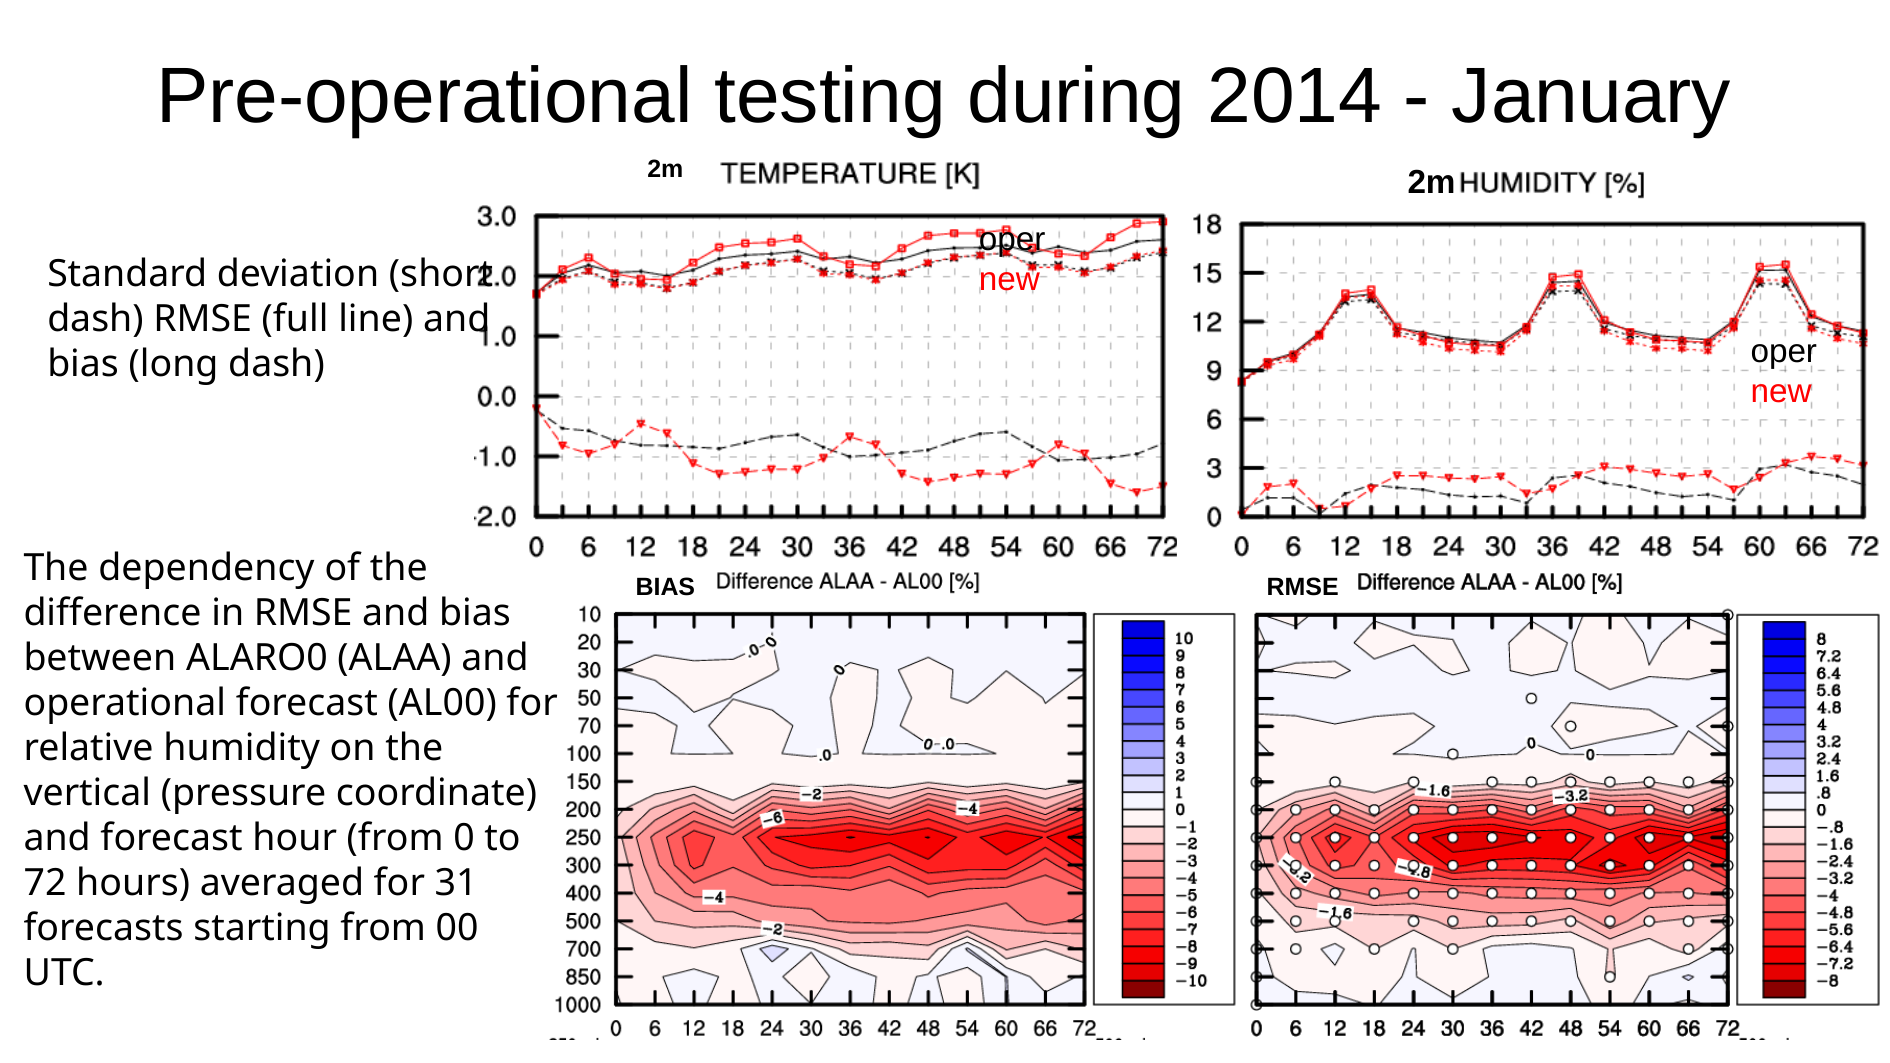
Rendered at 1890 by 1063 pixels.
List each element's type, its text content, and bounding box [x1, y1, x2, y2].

title Pre-operational testing during 2014 - January [94, 35, 1796, 157]
text_box oper new [1700, 321, 1845, 456]
picture [474, 154, 1887, 1040]
text_box RMSE [1216, 562, 1370, 626]
list The dependency of the difference in RMSE and bias between ALARO0 (ALAA) and operational forecast (AL00) for relative humidity on the vertical (pressure coordinate) and forecast hour (from 0 to 72 hours) averaged for 31 forecasts starting from 00 UTC. [23, 543, 567, 1063]
text_box oper new [928, 210, 1050, 300]
list Standard deviation (short dash) RMSE (full line) and bias (long dash) [47, 248, 497, 485]
text_box 2m [1357, 152, 1457, 216]
text_box 2m [597, 145, 681, 188]
text_box BIAS [585, 562, 739, 626]
